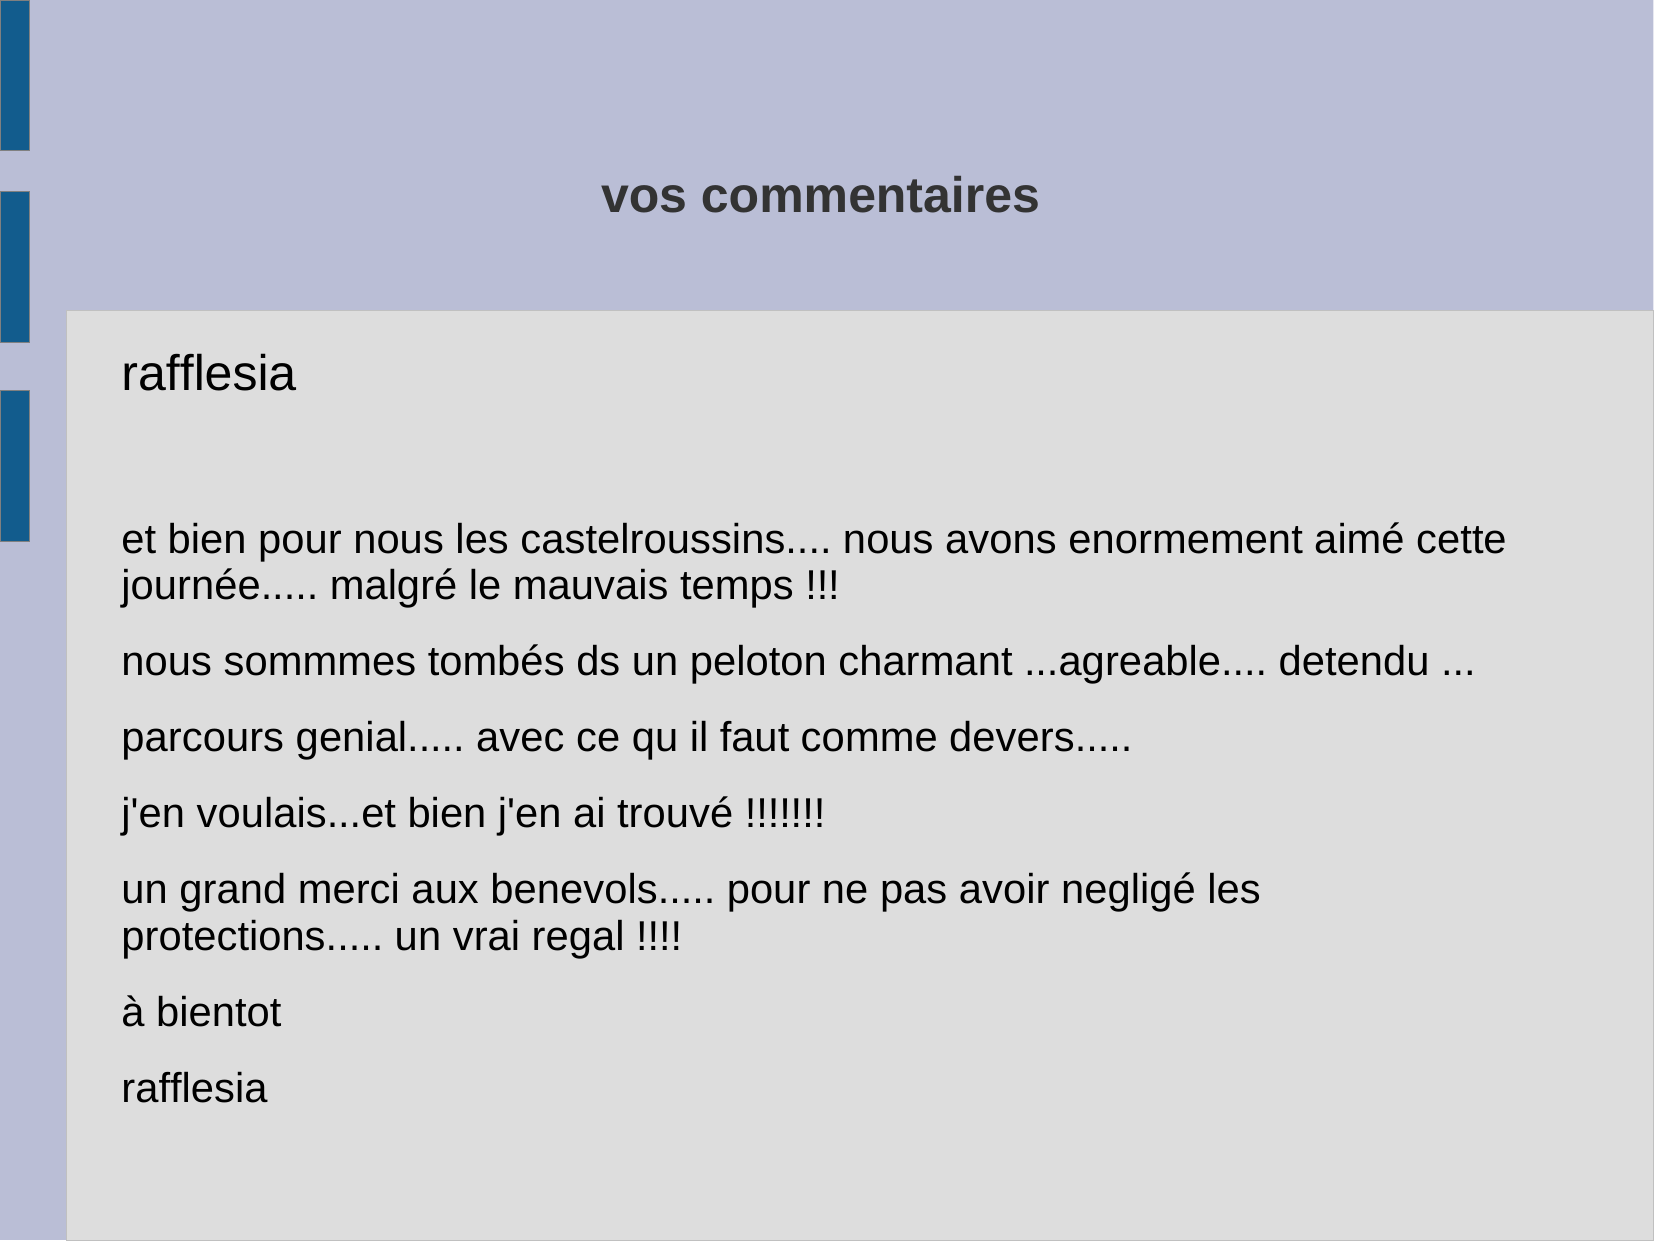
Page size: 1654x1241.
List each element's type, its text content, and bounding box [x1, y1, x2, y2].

title vos commentaires [121, 91, 1534, 299]
list rafflesia et bien pour nous les castelroussins.... nous avons enormement aimé cette journée..... malgré le mauvais temps !!! nous sommmes tombés ds un peloton charmant ...agreable.... detendu ... parcours genial..... avec ce qu il faut comme devers..... j'en voulais...et bien j'en ai trouvé !!!!!!! un grand merci aux benevols..... pour ne pas avoir negligé les protections..... un vrai regal !!!! à bientot rafflesia [121, 344, 1534, 1199]
